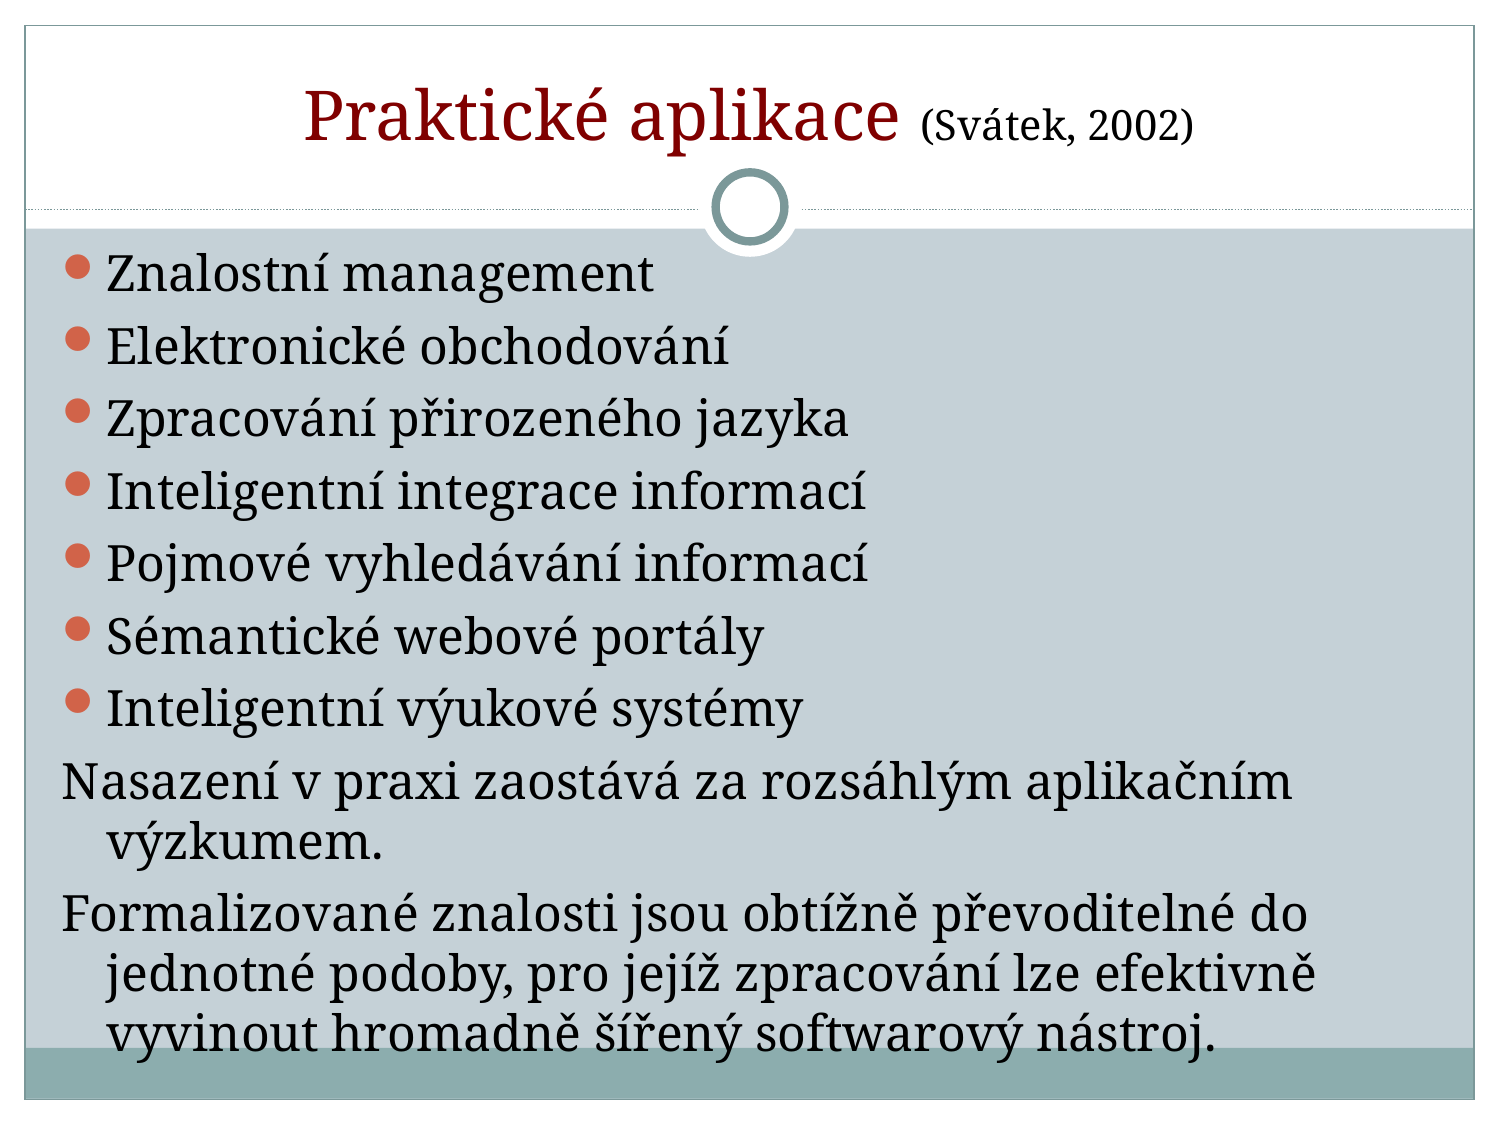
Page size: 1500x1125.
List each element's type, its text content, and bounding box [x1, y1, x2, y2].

list Znalostní management Elektronické obchodování Zpracování přirozeného jazyka Inteligentní integrace informací Pojmové vyhledávání informací Sémantické webové portály Inteligentní výukové systémy Nasazení v praxi zaostává za rozsáhlým aplikačním výzkumem. Formalizované znalosti jsou obtížně převoditelné do jednotné podoby, pro jejíž zpracování lze efektivně vyvinout hromadně šířený softwarový nástroj. [46, 234, 1442, 1125]
title Praktické aplikace (Svátek, 2002) [49, 37, 1450, 162]
